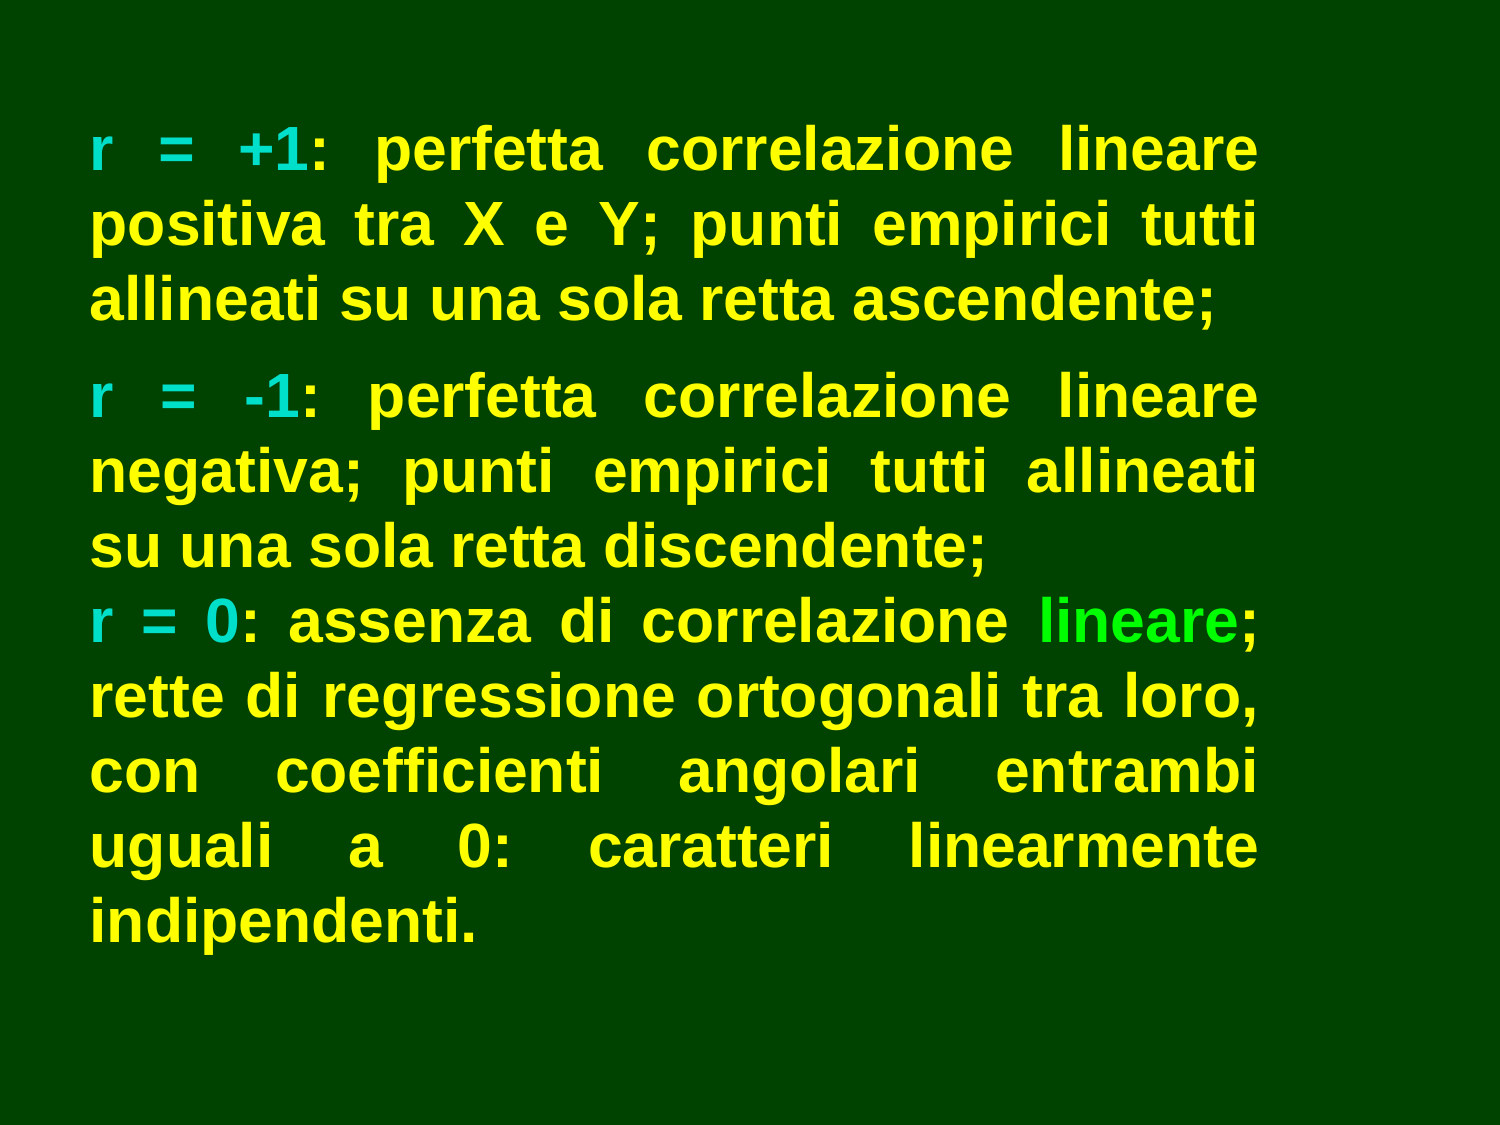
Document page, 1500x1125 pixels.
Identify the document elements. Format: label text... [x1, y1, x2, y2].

text_box r = -1: perfetta correlazione lineare negativa; punti empirici tutti allineati su una sola retta discendente; r = 0: assenza di correlazione lineare; rette di regressione ortogonali tra loro, con coefficienti angolari entrambi uguali a 0: caratteri linearmente indipendenti. [75, 347, 1276, 963]
text_box r = +1: perfetta correlazione lineare positiva tra X e Y; punti empirici tutti allineati su una sola retta ascendente; [75, 99, 1276, 341]
